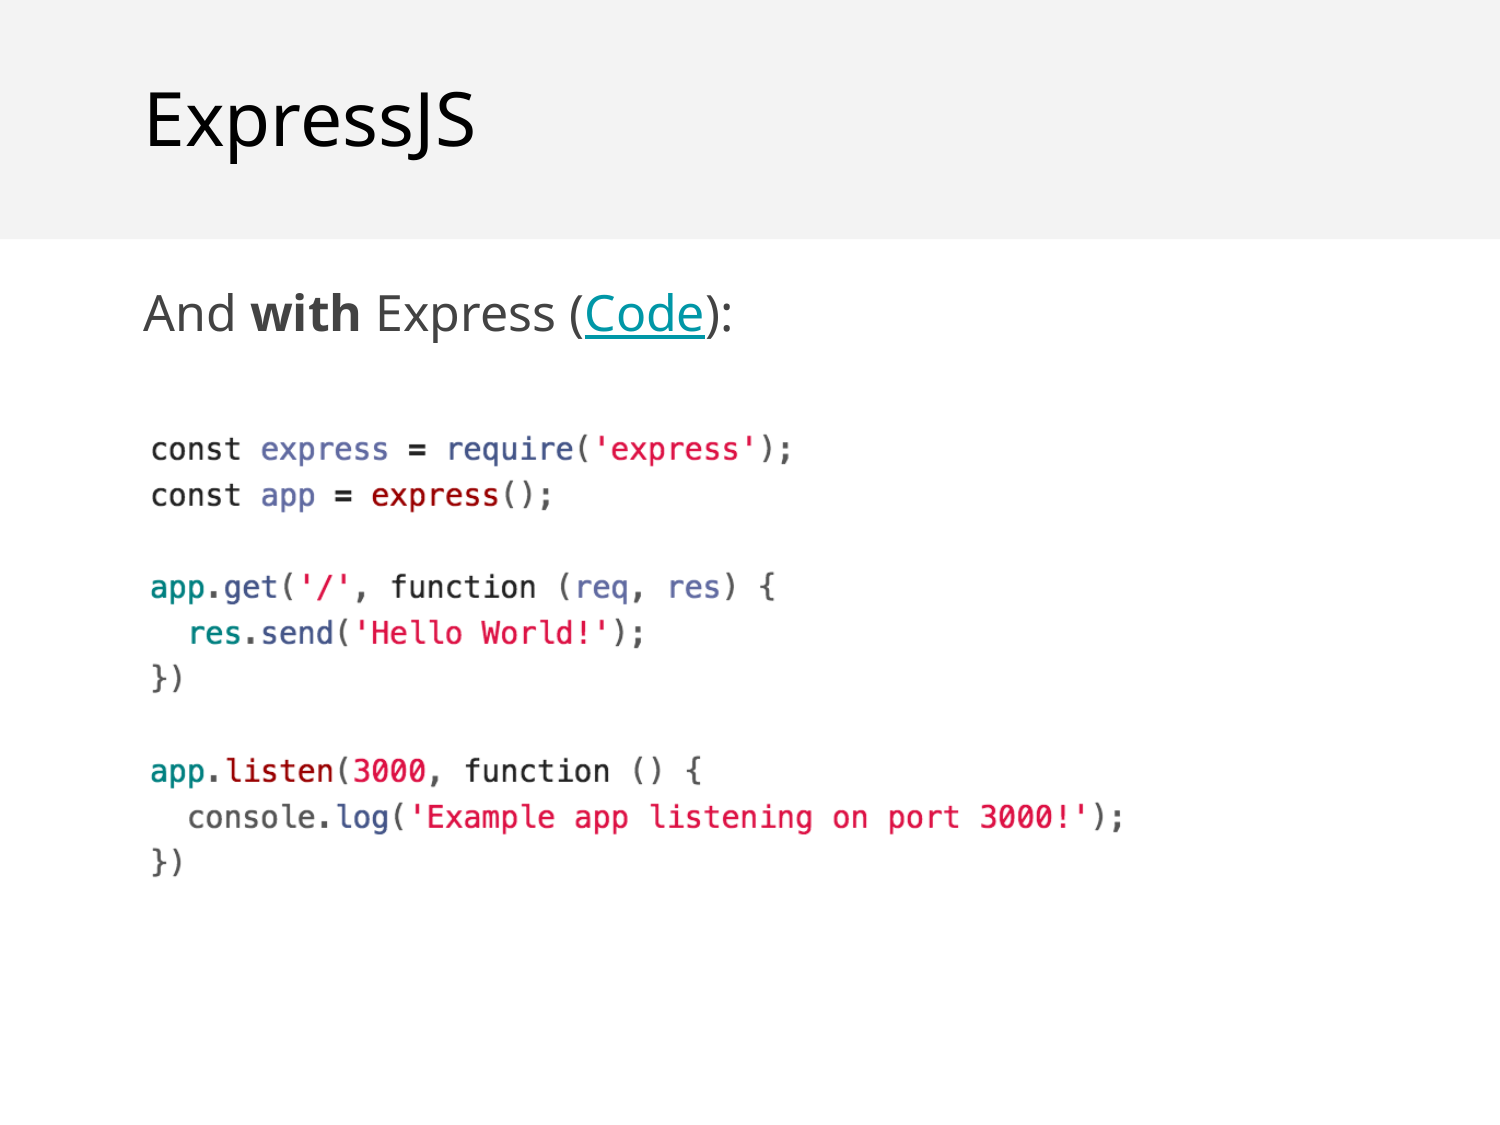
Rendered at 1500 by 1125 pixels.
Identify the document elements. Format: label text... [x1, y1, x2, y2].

picture [128, 416, 1143, 898]
title ExpressJS [128, 56, 1372, 183]
list And with Express (Code): [128, 255, 1372, 425]
